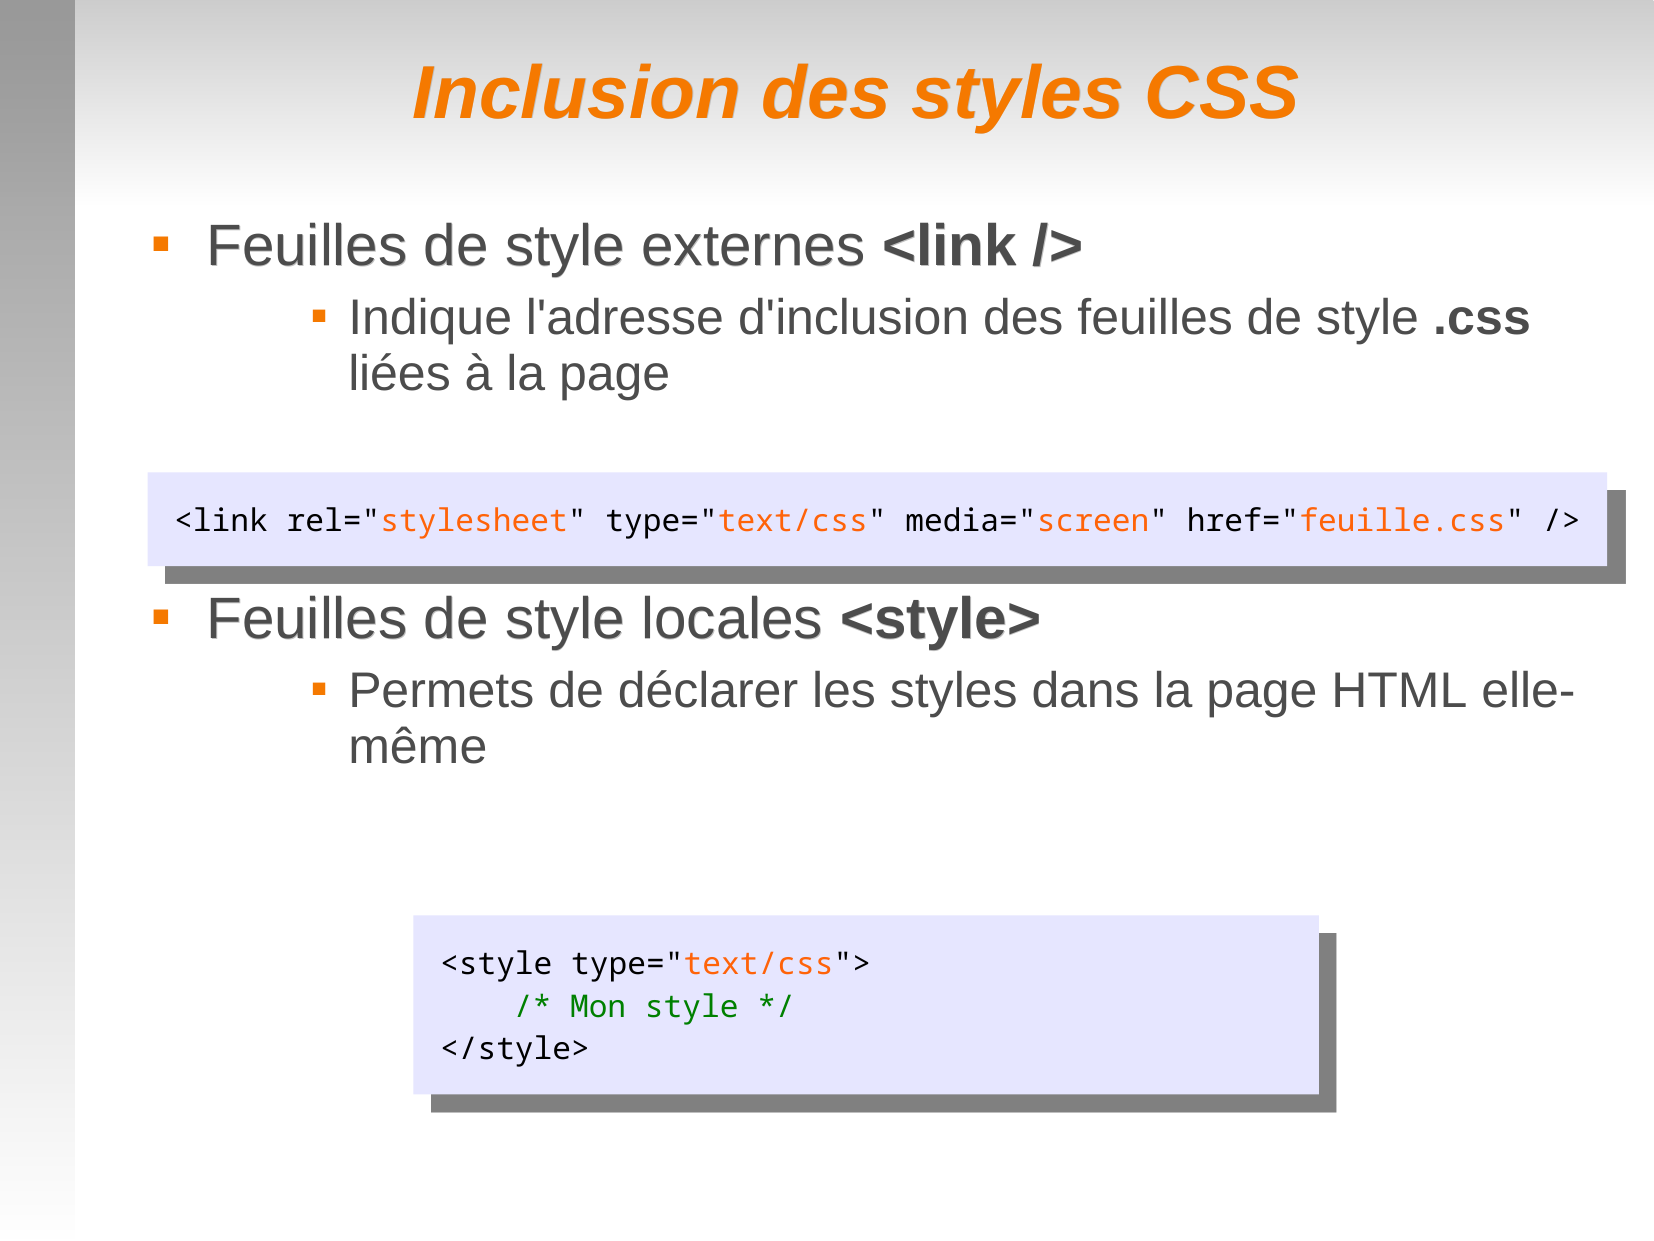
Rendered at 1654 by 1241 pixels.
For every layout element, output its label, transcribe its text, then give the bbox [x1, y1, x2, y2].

text_box <style type="text/css"> /* Mon style */ </style> [413, 915, 1319, 1076]
text_box <link rel="stylesheet" type="text/css" media="screen" href="feuille.css" /> [147, 472, 1608, 560]
title Inclusion des styles CSS [58, 7, 1654, 178]
list Feuilles de style externes <link /> Indique l'adresse d'inclusion des feuilles de style .css liées à la page Feuilles de style locales <style> Permets de déclarer les styles dans la page HTML elle-même [135, 212, 1625, 1143]
